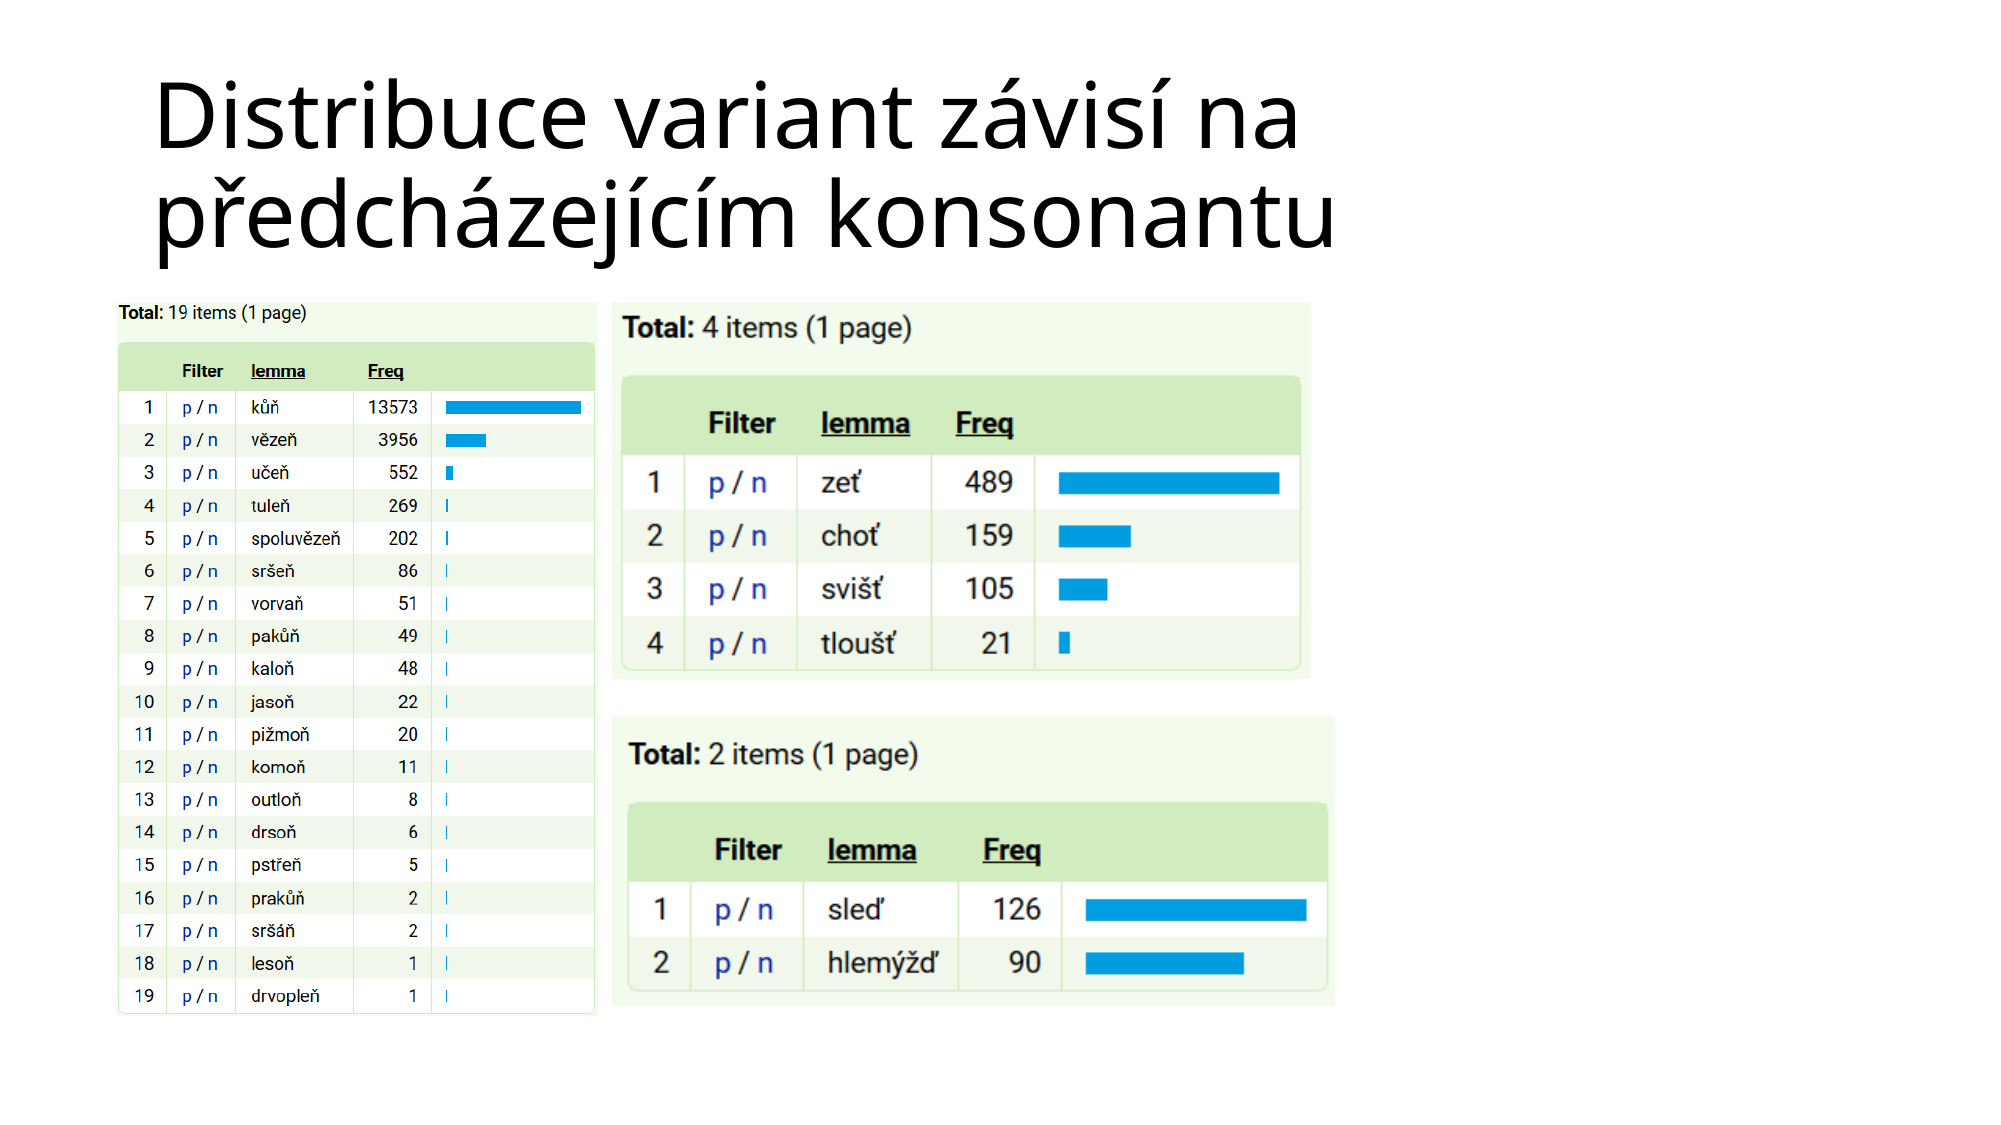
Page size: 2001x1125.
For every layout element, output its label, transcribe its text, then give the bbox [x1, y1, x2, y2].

picture [612, 716, 1335, 1006]
picture [612, 302, 1311, 679]
title Distribuce variant závisí na předcházejícím konsonantu [137, 59, 1863, 278]
picture [117, 302, 598, 1017]
